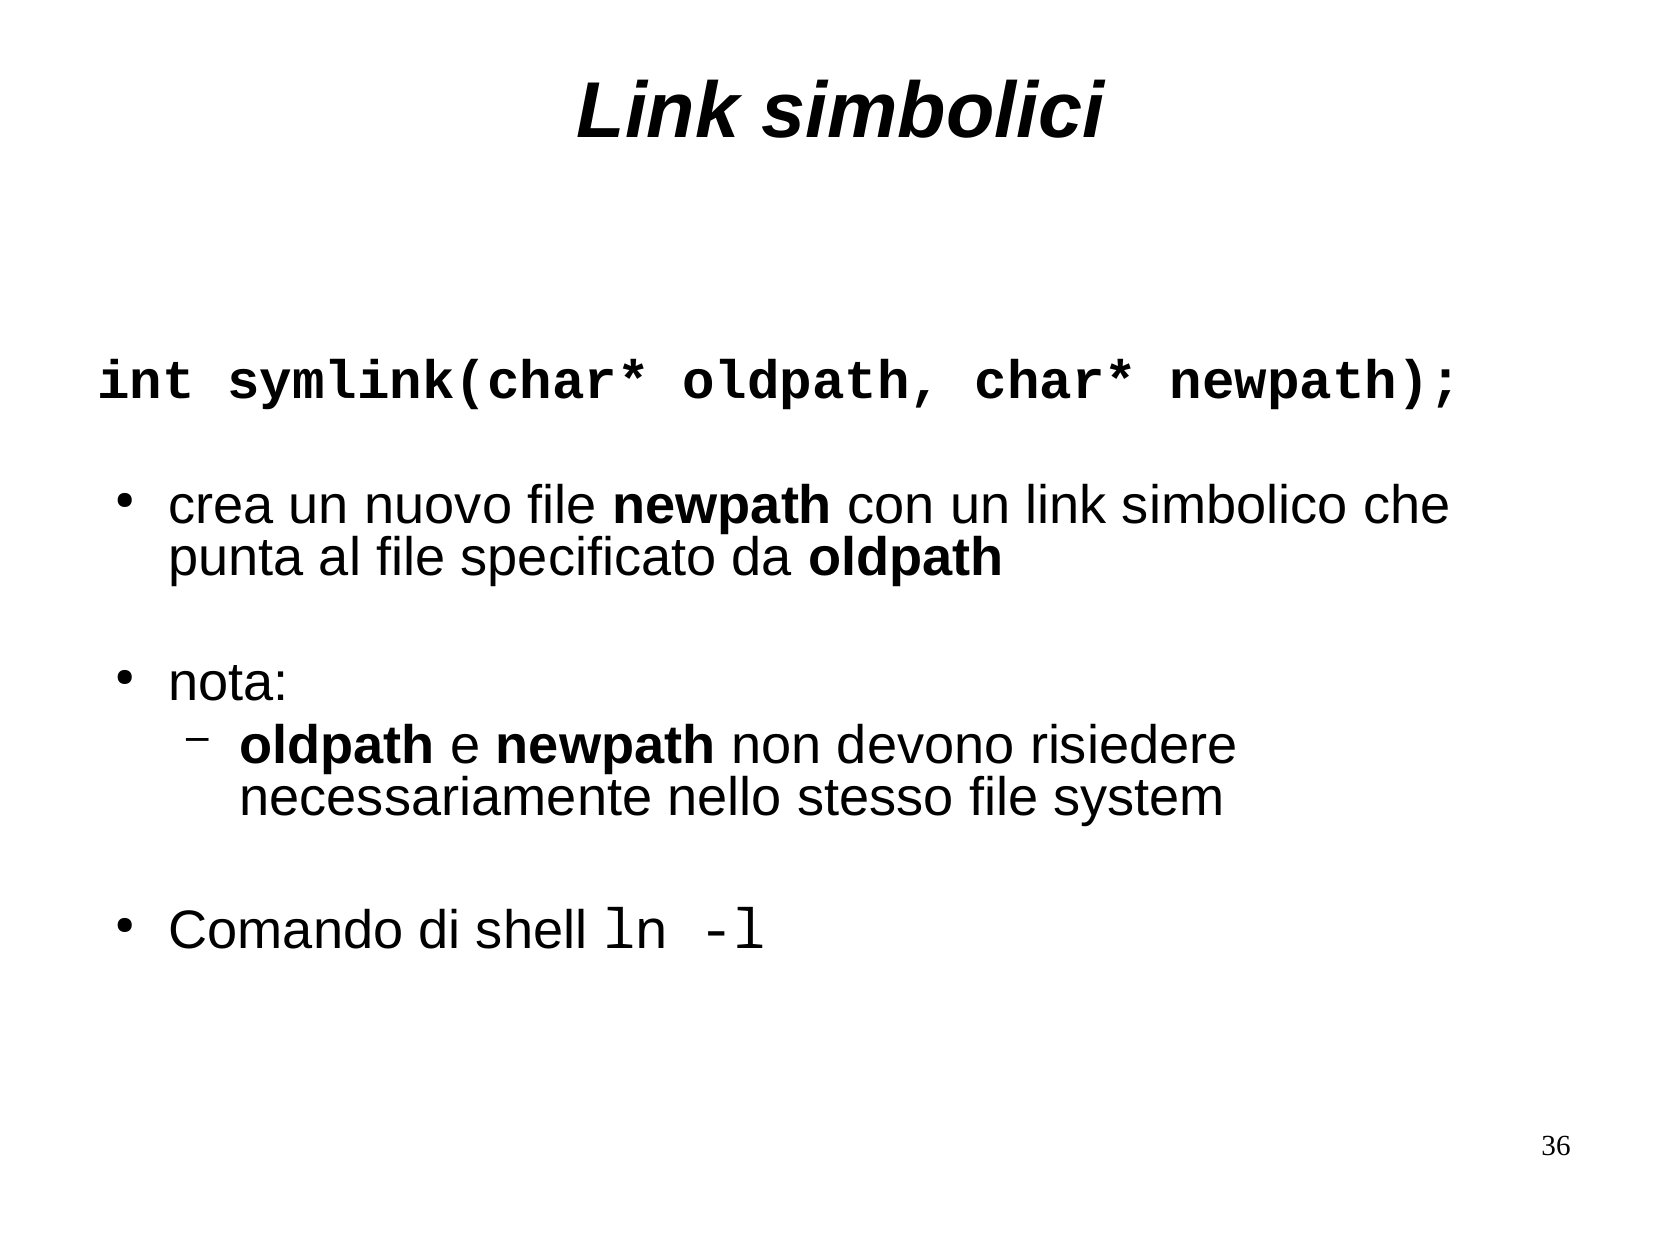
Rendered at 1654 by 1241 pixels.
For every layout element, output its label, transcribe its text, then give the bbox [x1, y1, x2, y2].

title Link simbolici [82, 50, 1571, 257]
list int symlink(char* oldpath, char* newpath); crea un nuovo file newpath con un link simbolico che punta al file specificato da oldpath nota: oldpath e newpath non devono risiedere necessariamente nello stesso file system Comando di shell ln -l [82, 289, 1571, 1111]
